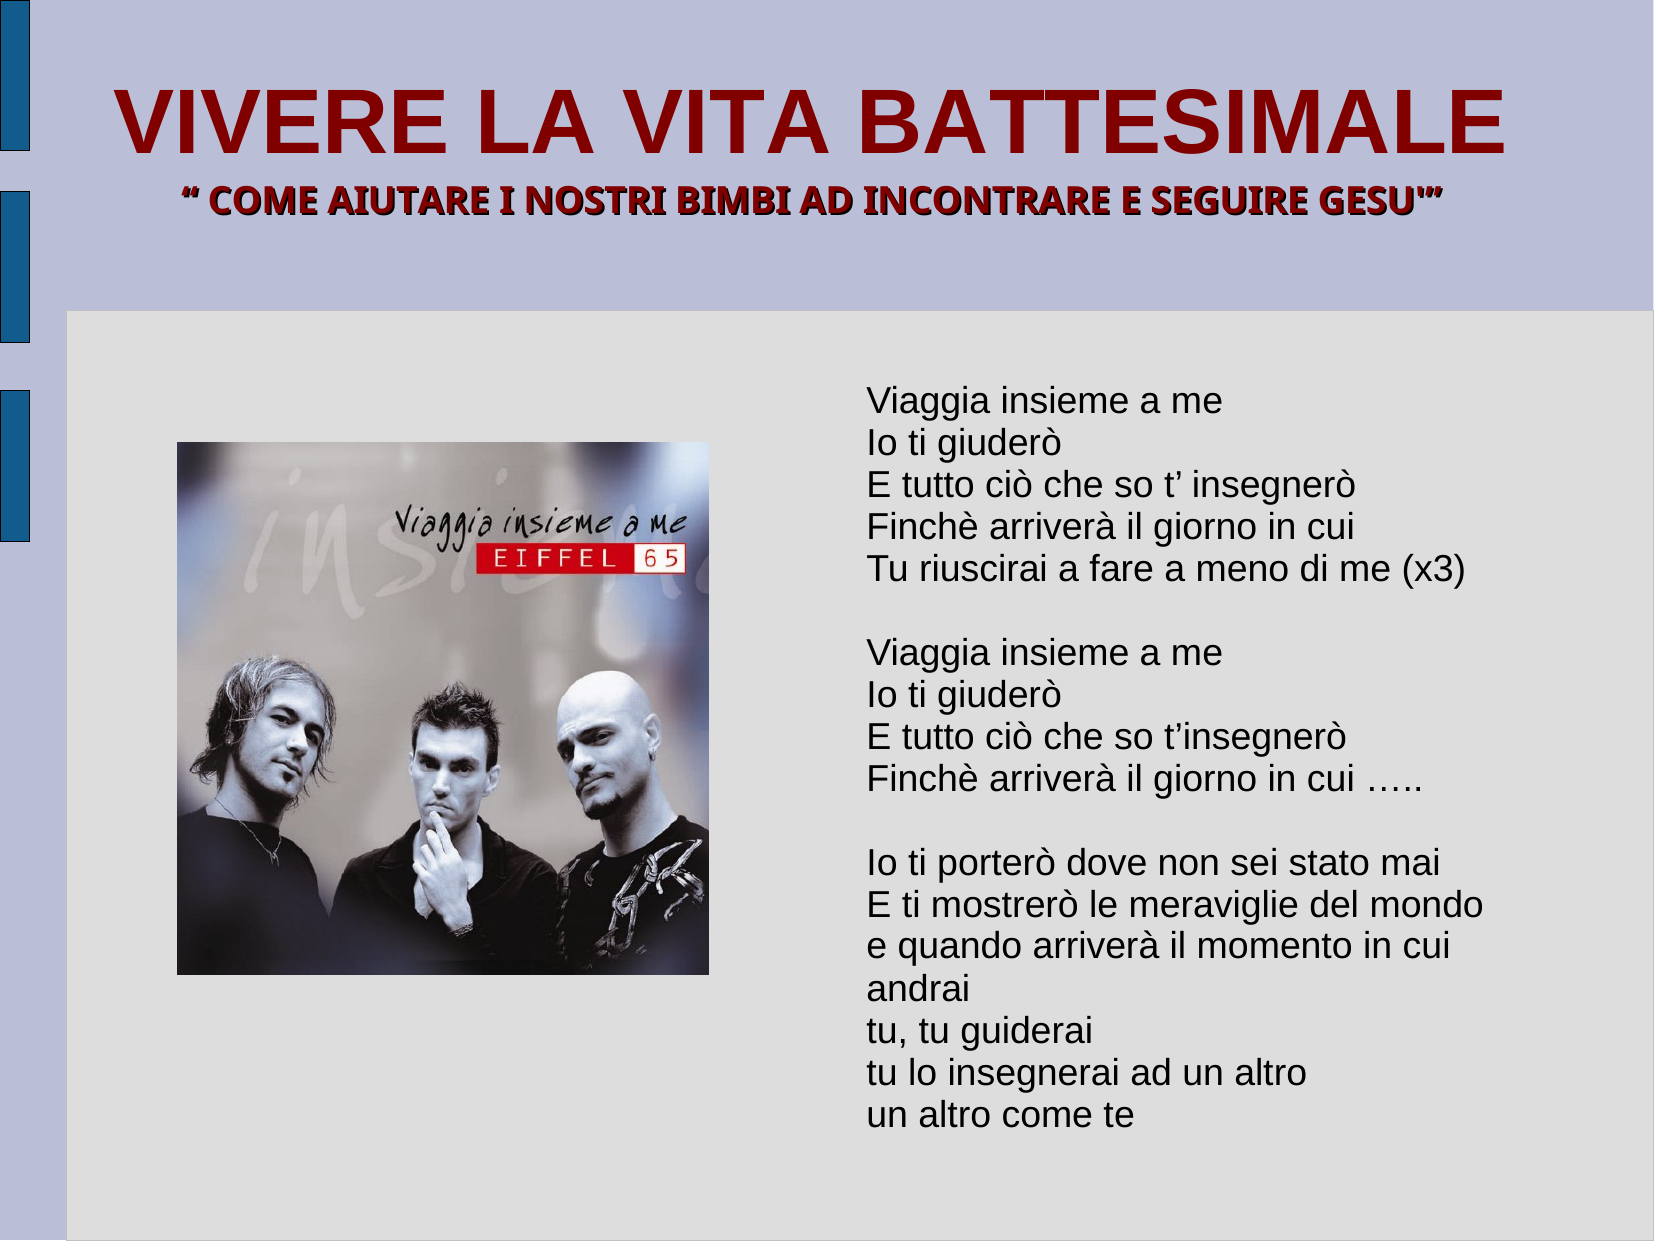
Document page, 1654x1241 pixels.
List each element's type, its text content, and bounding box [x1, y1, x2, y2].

text_box Viaggia insieme a me Io ti giuderò E tutto ciò che so t’ insegnerò Finchè arriverà il giorno in cui Tu riuscirai a fare a meno di me (x3) Viaggia insieme a me Io ti giuderò E tutto ciò che so t’insegnerò Finchè arriverà il giorno in cui ….. Io ti porterò dove non sei stato mai E ti mostrerò le meraviglie del mondo e quando arriverà il momento in cui andrai tu, tu guiderai tu lo insegnerai ad un altro un altro come te [851, 371, 1536, 1241]
picture [177, 442, 709, 975]
title VIVERE LA VITA BATTESIMALE “ COME AIUTARE I NOSTRI BIMBI AD INCONTRARE E SEGUIRE GESU'” [59, 29, 1565, 266]
subtitle [121, 348, 1534, 1178]
